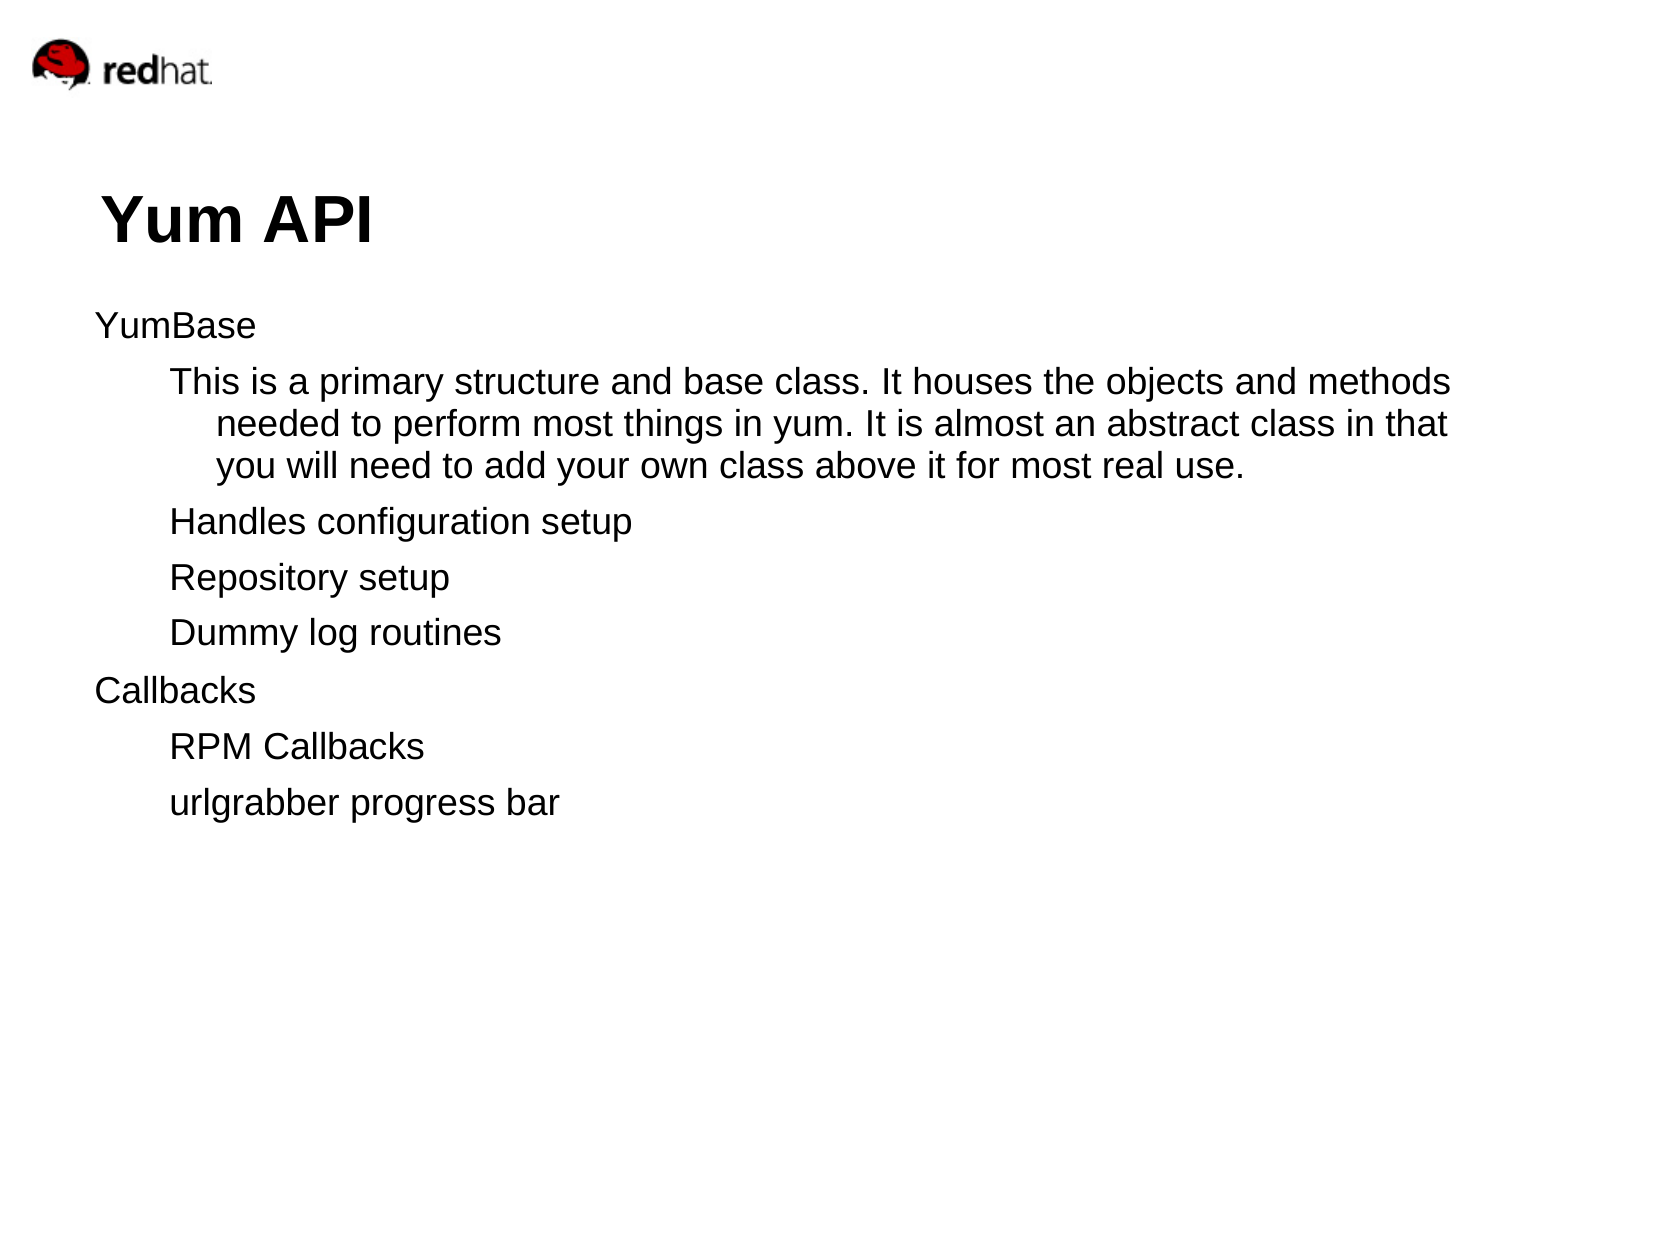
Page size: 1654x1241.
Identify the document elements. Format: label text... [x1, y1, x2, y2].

picture [31, 37, 212, 98]
list YumBase This is a primary structure and base class. It houses the objects and methods needed to perform most things in yum. It is almost an abstract class in that you will need to add your own class above it for most real use. Handles configuration setup Repository setup Dummy log routines Callbacks RPM Callbacks urlgrabber progress bar [94, 304, 1500, 1174]
title Yum API [100, 164, 1506, 275]
